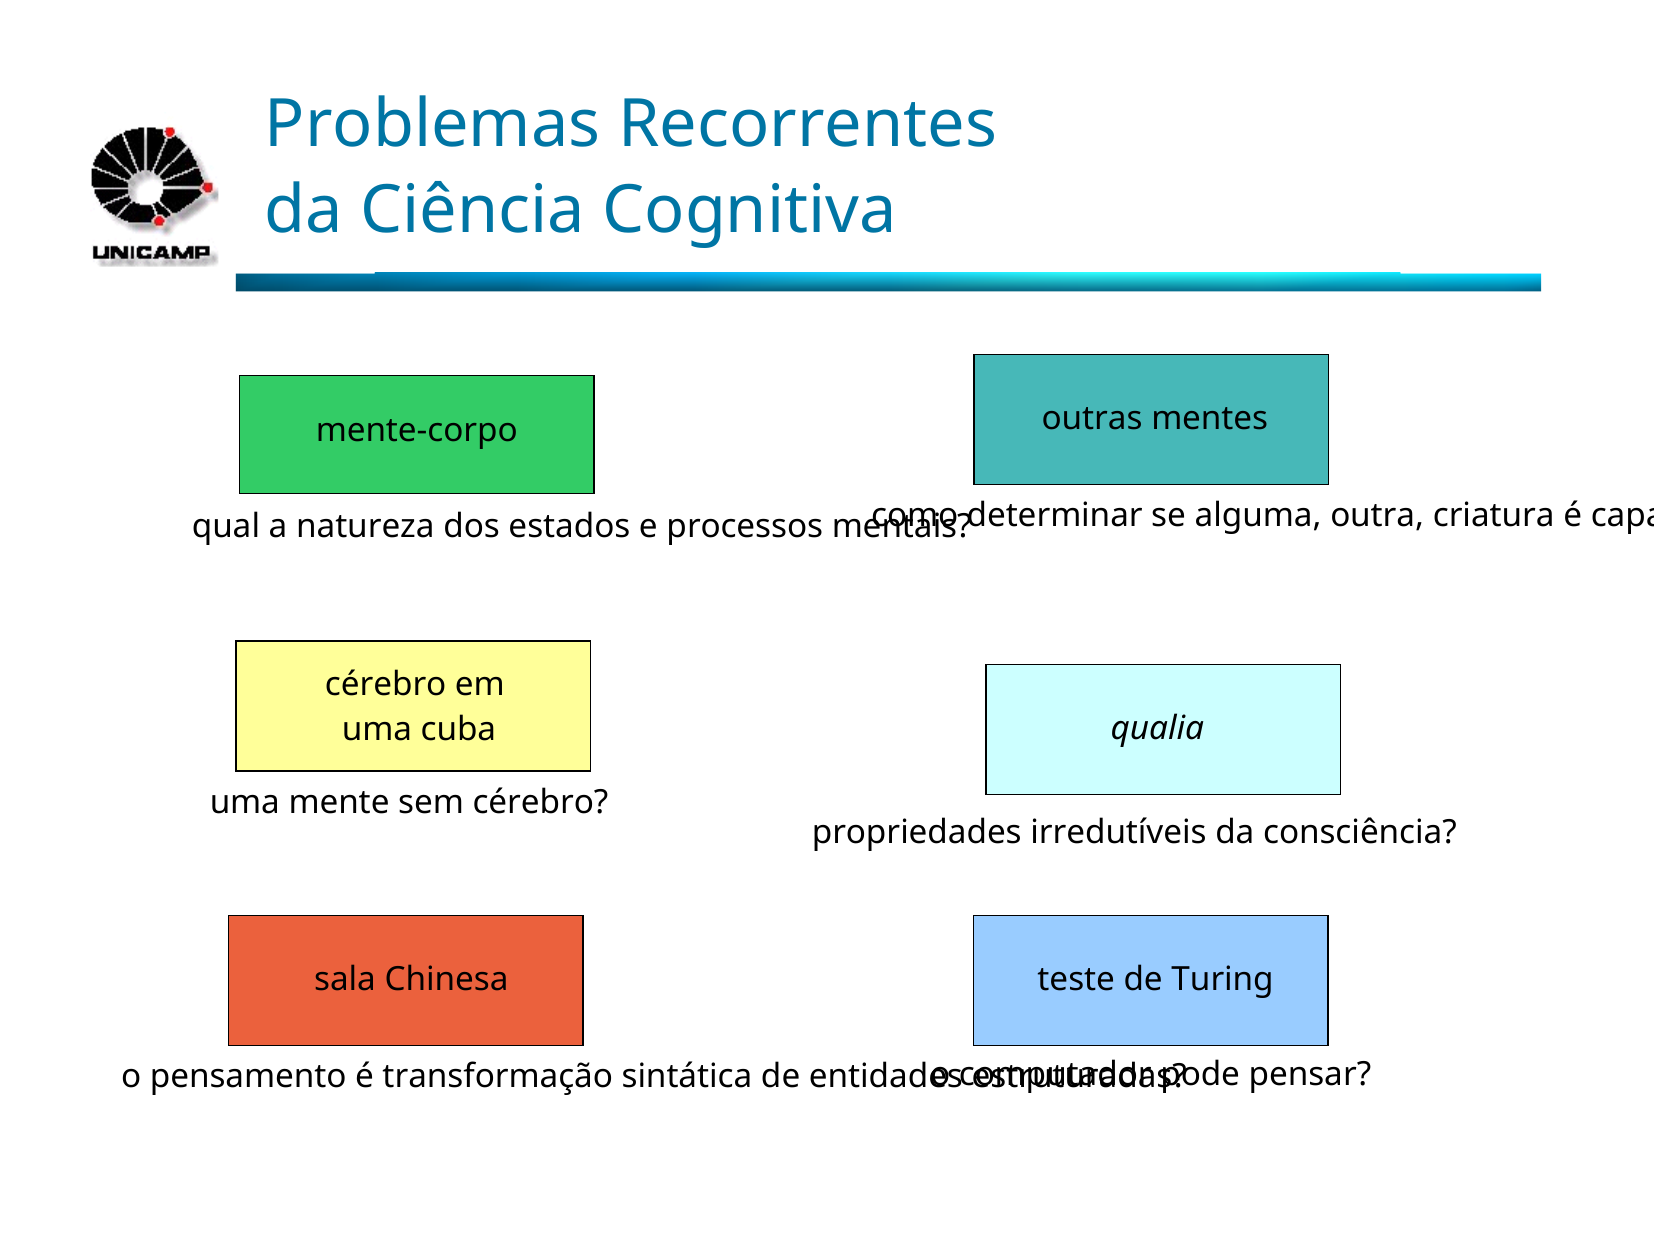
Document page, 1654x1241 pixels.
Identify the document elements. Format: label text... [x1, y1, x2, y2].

text_box qualia [1092, 696, 1223, 758]
text_box teste de Turing [1014, 947, 1298, 1009]
text_box [228, 915, 583, 1044]
title Problemas Recorrentes da Ciência Cognitiva [264, 42, 1534, 250]
text_box propriedades irredutíveis da consciência? [797, 800, 1474, 861]
text_box o computador pode pensar? [915, 1042, 1387, 1104]
text_box [239, 375, 594, 494]
text_box qual a natureza dos estados e processos mentais? [177, 494, 988, 555]
text_box mente-corpo [300, 398, 533, 460]
text_box cérebro em uma cuba [303, 651, 535, 758]
text_box uma mente sem cérebro? [195, 770, 624, 832]
picture [125, 272, 1654, 295]
text_box [973, 354, 1329, 483]
text_box sala Chinesa [292, 947, 532, 1009]
text_box como determinar se alguma, outra, criatura é capaz de pensar? qual a natureza de outras mentes? [856, 483, 1654, 544]
text_box o pensamento é transformação sintática de entidades estruturadas? [106, 1044, 1204, 1106]
text_box [236, 640, 591, 770]
text_box [973, 915, 1329, 1042]
text_box [986, 664, 1341, 795]
text_box outras mentes [1019, 386, 1291, 448]
